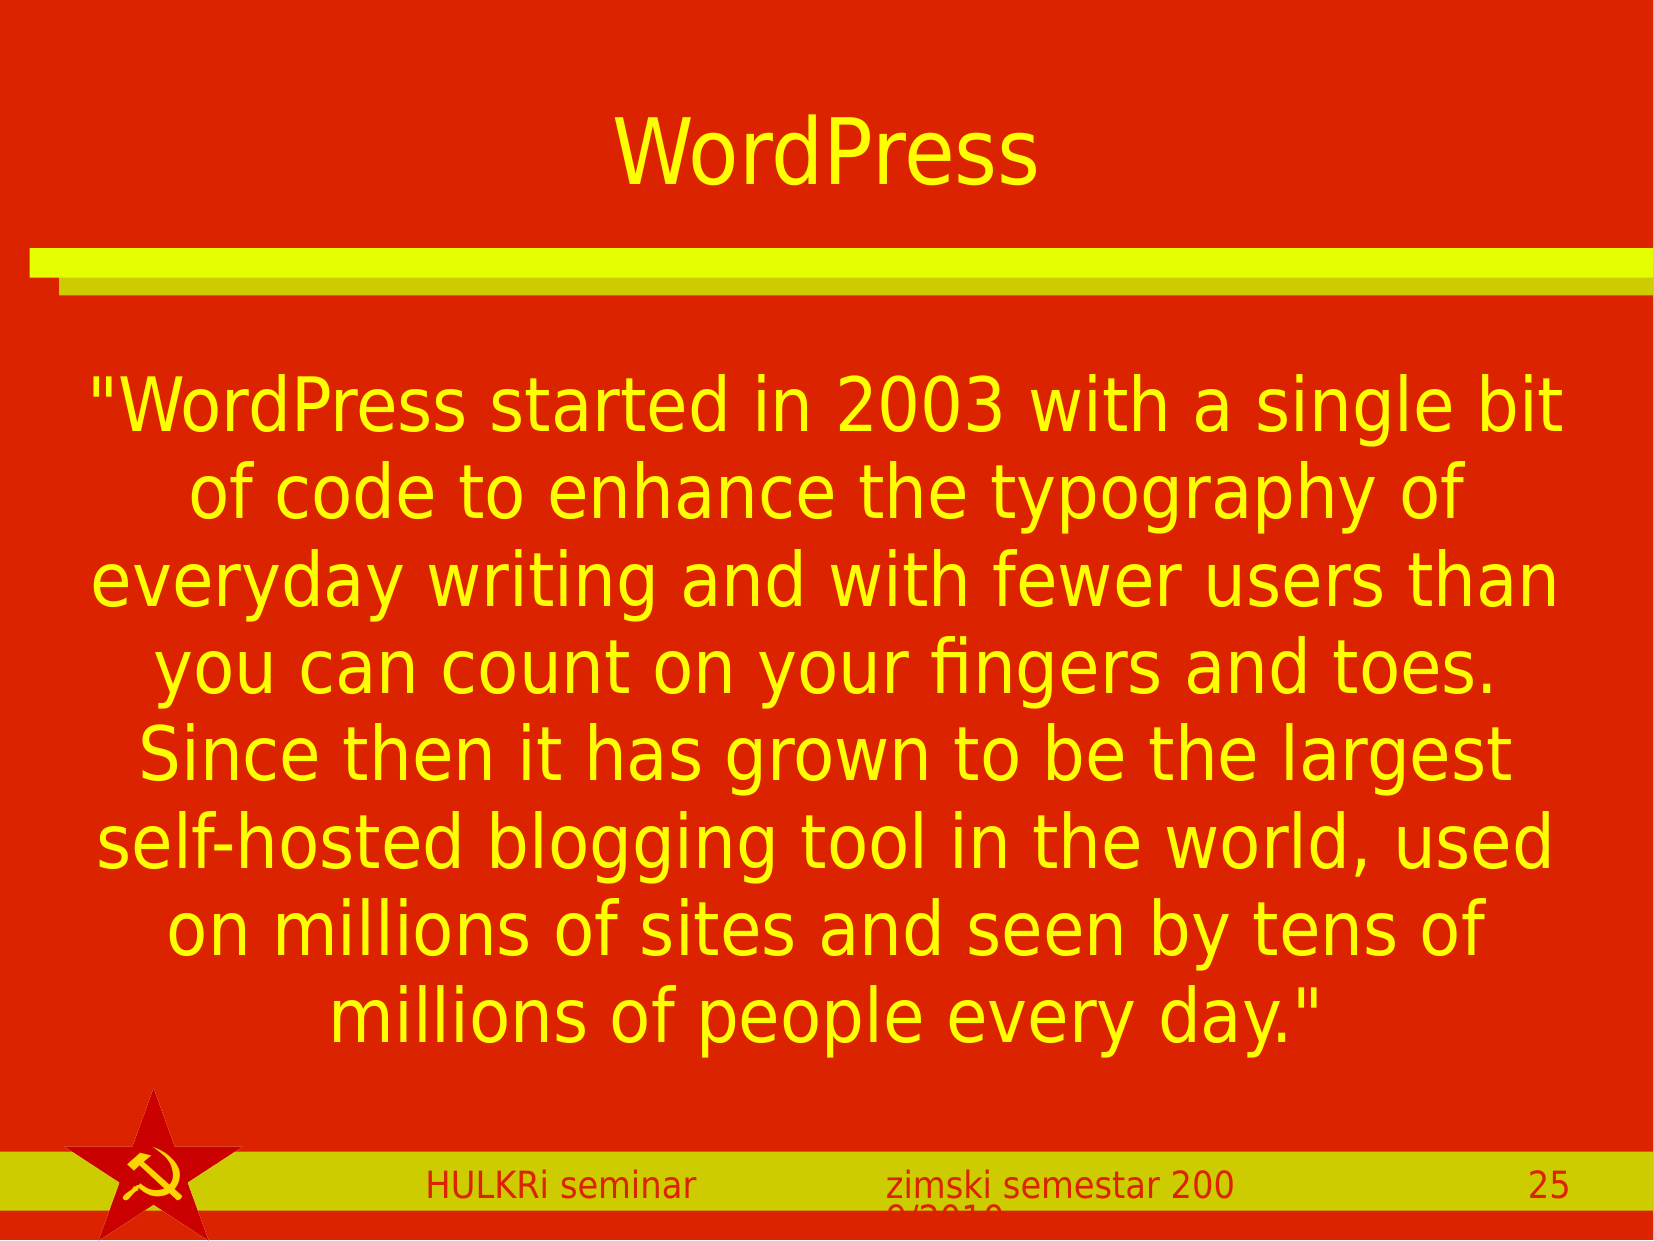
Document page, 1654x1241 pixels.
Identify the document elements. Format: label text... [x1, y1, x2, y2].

subtitle "WordPress started in 2003 with a single bit of code to enhance the typography of everyday writing and with fewer users than you can count on your fingers and toes. Since then it has grown to be the largest self-hosted blogging tool in the world, used on millions of sites and seen by tens of millions of people every day." [82, 309, 1571, 1114]
title WordPress [82, 49, 1571, 257]
picture [64, 1088, 243, 1241]
